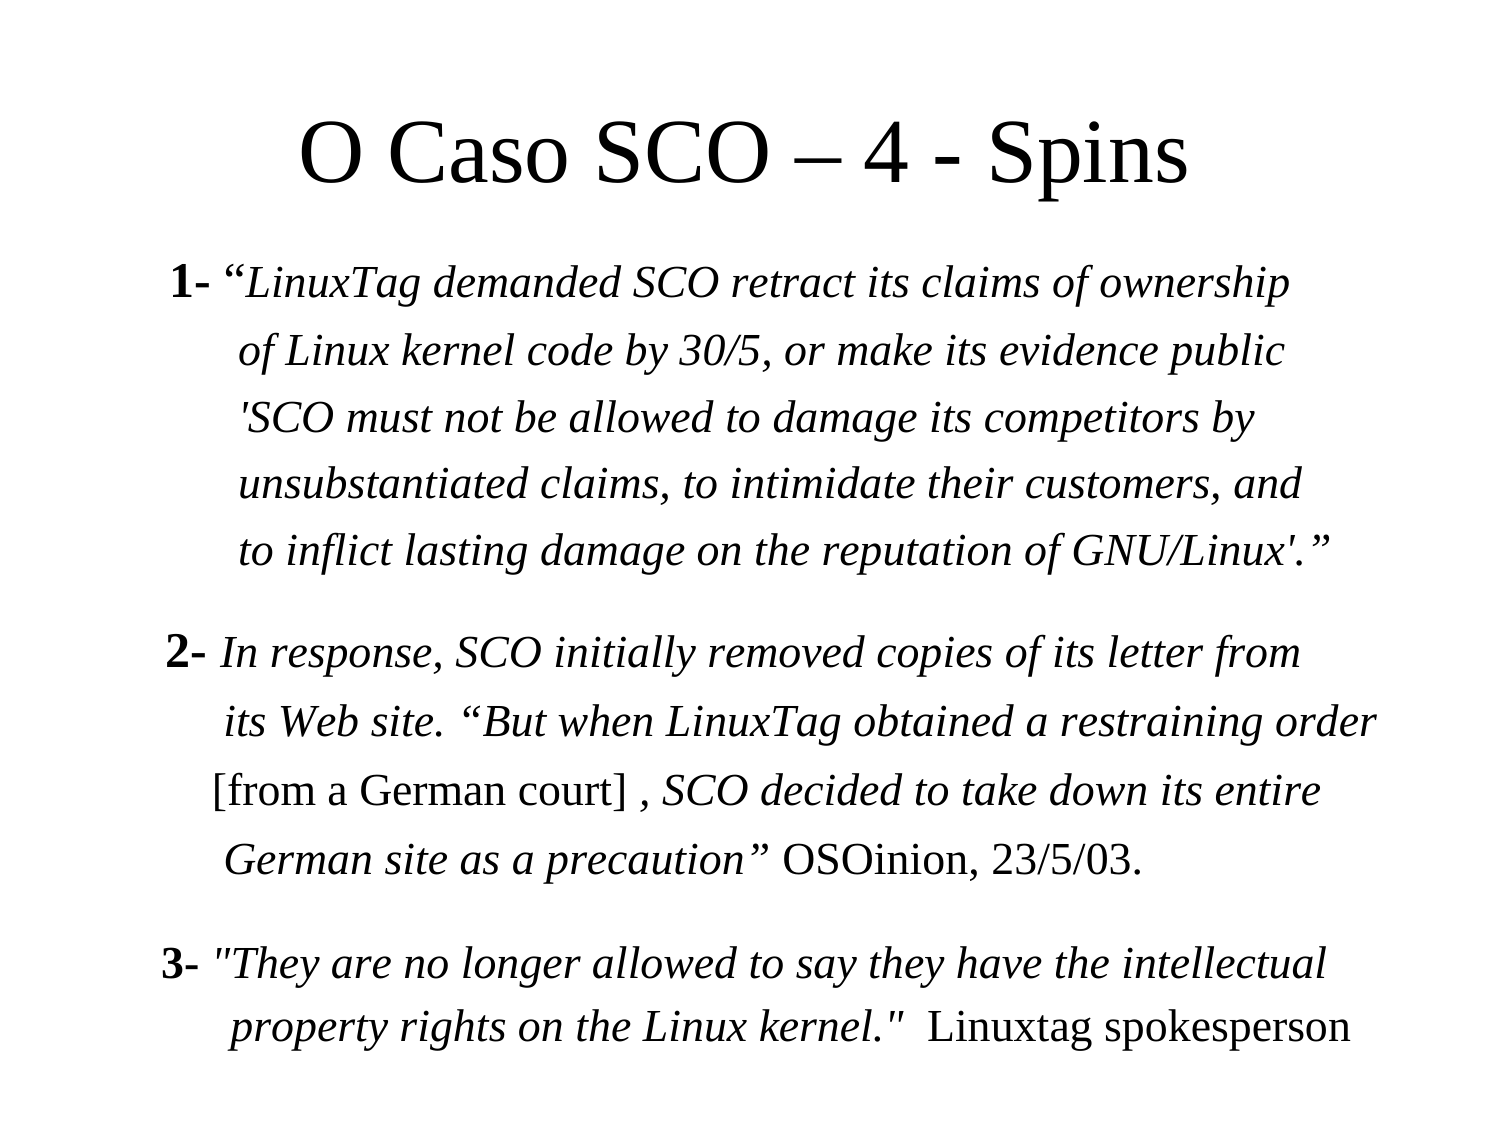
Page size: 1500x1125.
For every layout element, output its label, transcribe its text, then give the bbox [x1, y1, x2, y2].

text_box 1- “LinuxTag demanded SCO retract its claims of ownership of Linux kernel code by 30/5, or make its evidence public 'SCO must not be allowed to damage its competitors by unsubstantiated claims, to intimidate their customers, and to inflict lasting damage on the reputation of GNU/Linux'.” [169, 243, 1351, 552]
title O Caso SCO – 4 - Spins [118, 54, 1394, 242]
text_box 2- In response, SCO initially removed copies of its letter from its Web site. “But when LinuxTag obtained a restraining order [from a German court] , SCO decided to take down its entire German site as a precaution” OSOinion, 23/5/03. [165, 619, 1397, 881]
text_box 3- "They are no longer allowed to say they have the intellectual property rights on the Linux kernel." Linuxtag spokesperson [161, 934, 1394, 1048]
